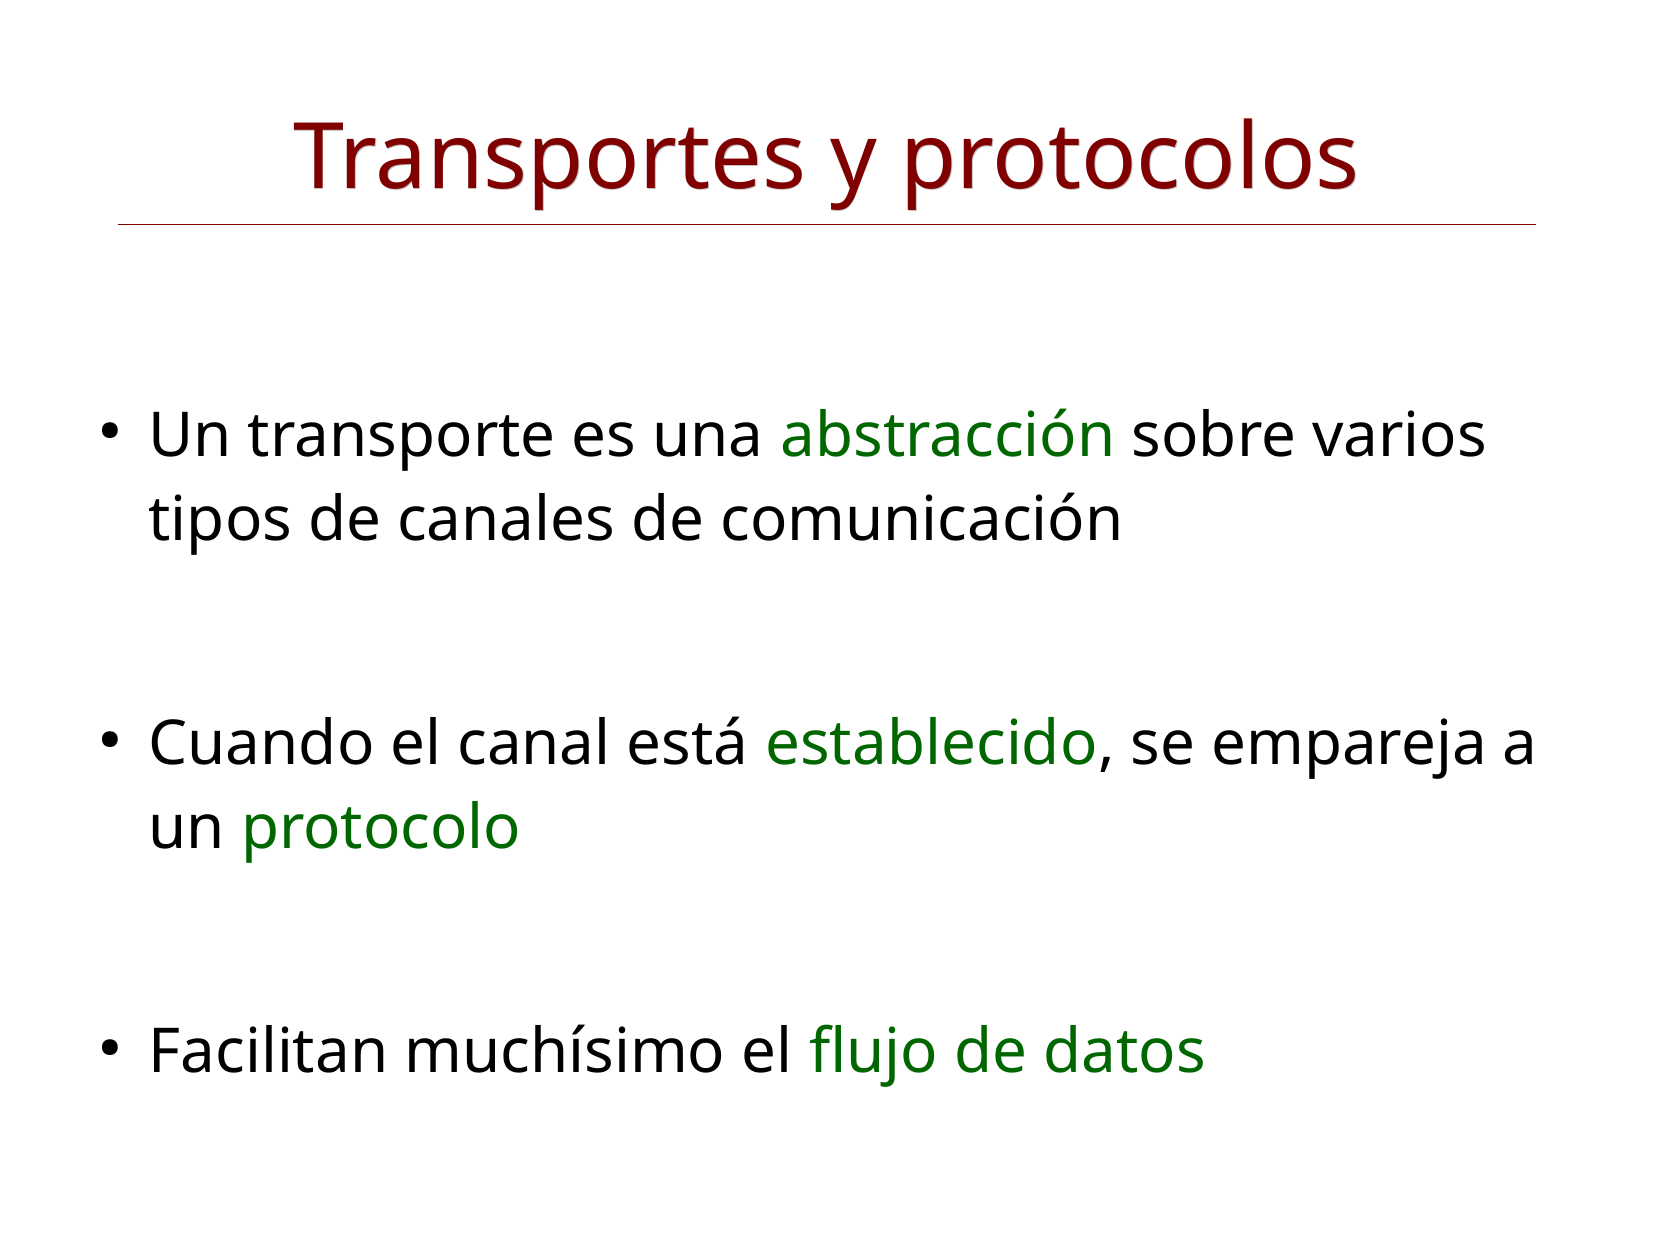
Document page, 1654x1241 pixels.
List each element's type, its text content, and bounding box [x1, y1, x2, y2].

list Un transporte es una abstracción sobre varios tipos de canales de comunicación Cuando el canal está establecido, se empareja a un protocolo Facilitan muchísimo el flujo de datos [82, 389, 1571, 1099]
title Transportes y protocolos [82, 49, 1571, 257]
